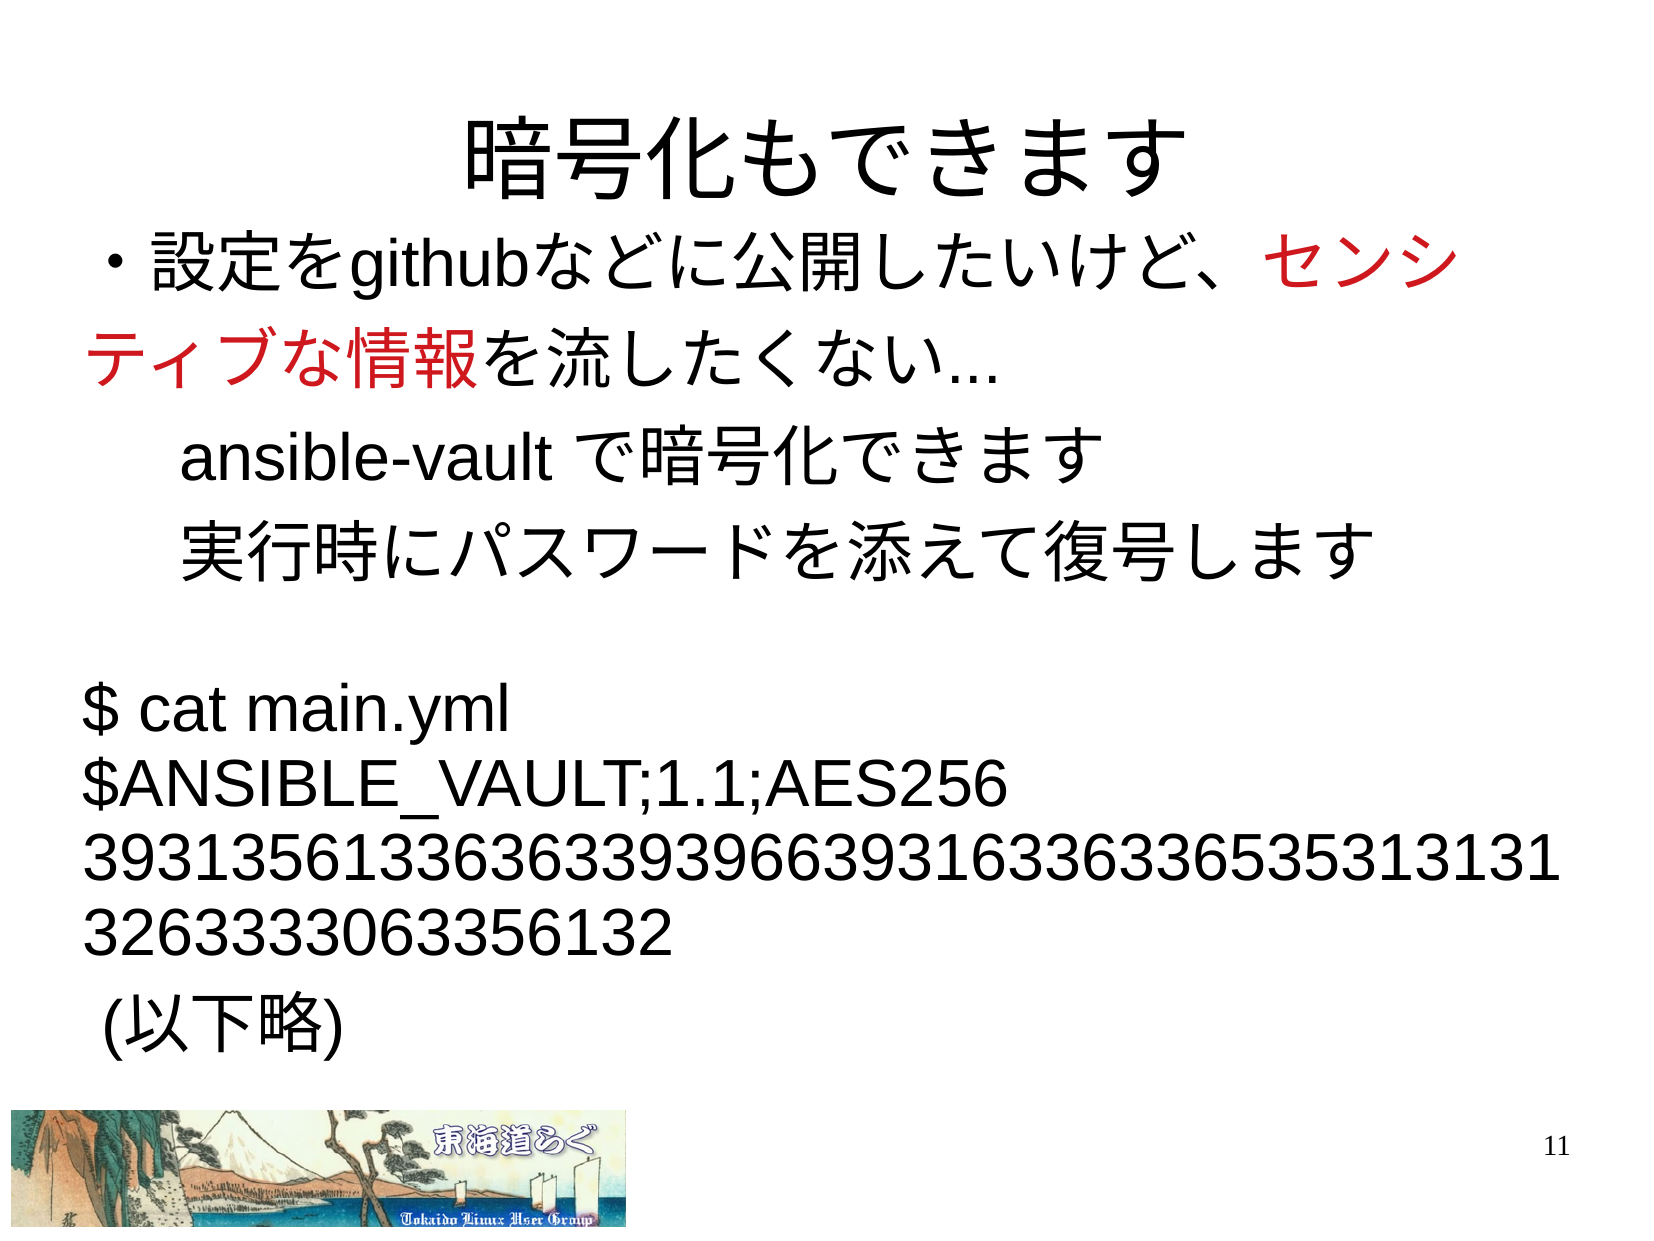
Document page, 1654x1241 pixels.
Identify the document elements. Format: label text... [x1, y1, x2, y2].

title 暗号化もできます [82, 49, 1571, 209]
picture [11, 1110, 626, 1227]
subtitle ・設定をgithubなどに公開したいけど、センシティブな情報を流したくない... ansible-vault で暗号化できます 実行時にパスワードを添えて復号します $ cat main.yml $ANSIBLE_VAULT;1.1;AES256 39313561336363393966393163363365353131313263333063356132 (以下略) [82, 209, 1571, 1101]
